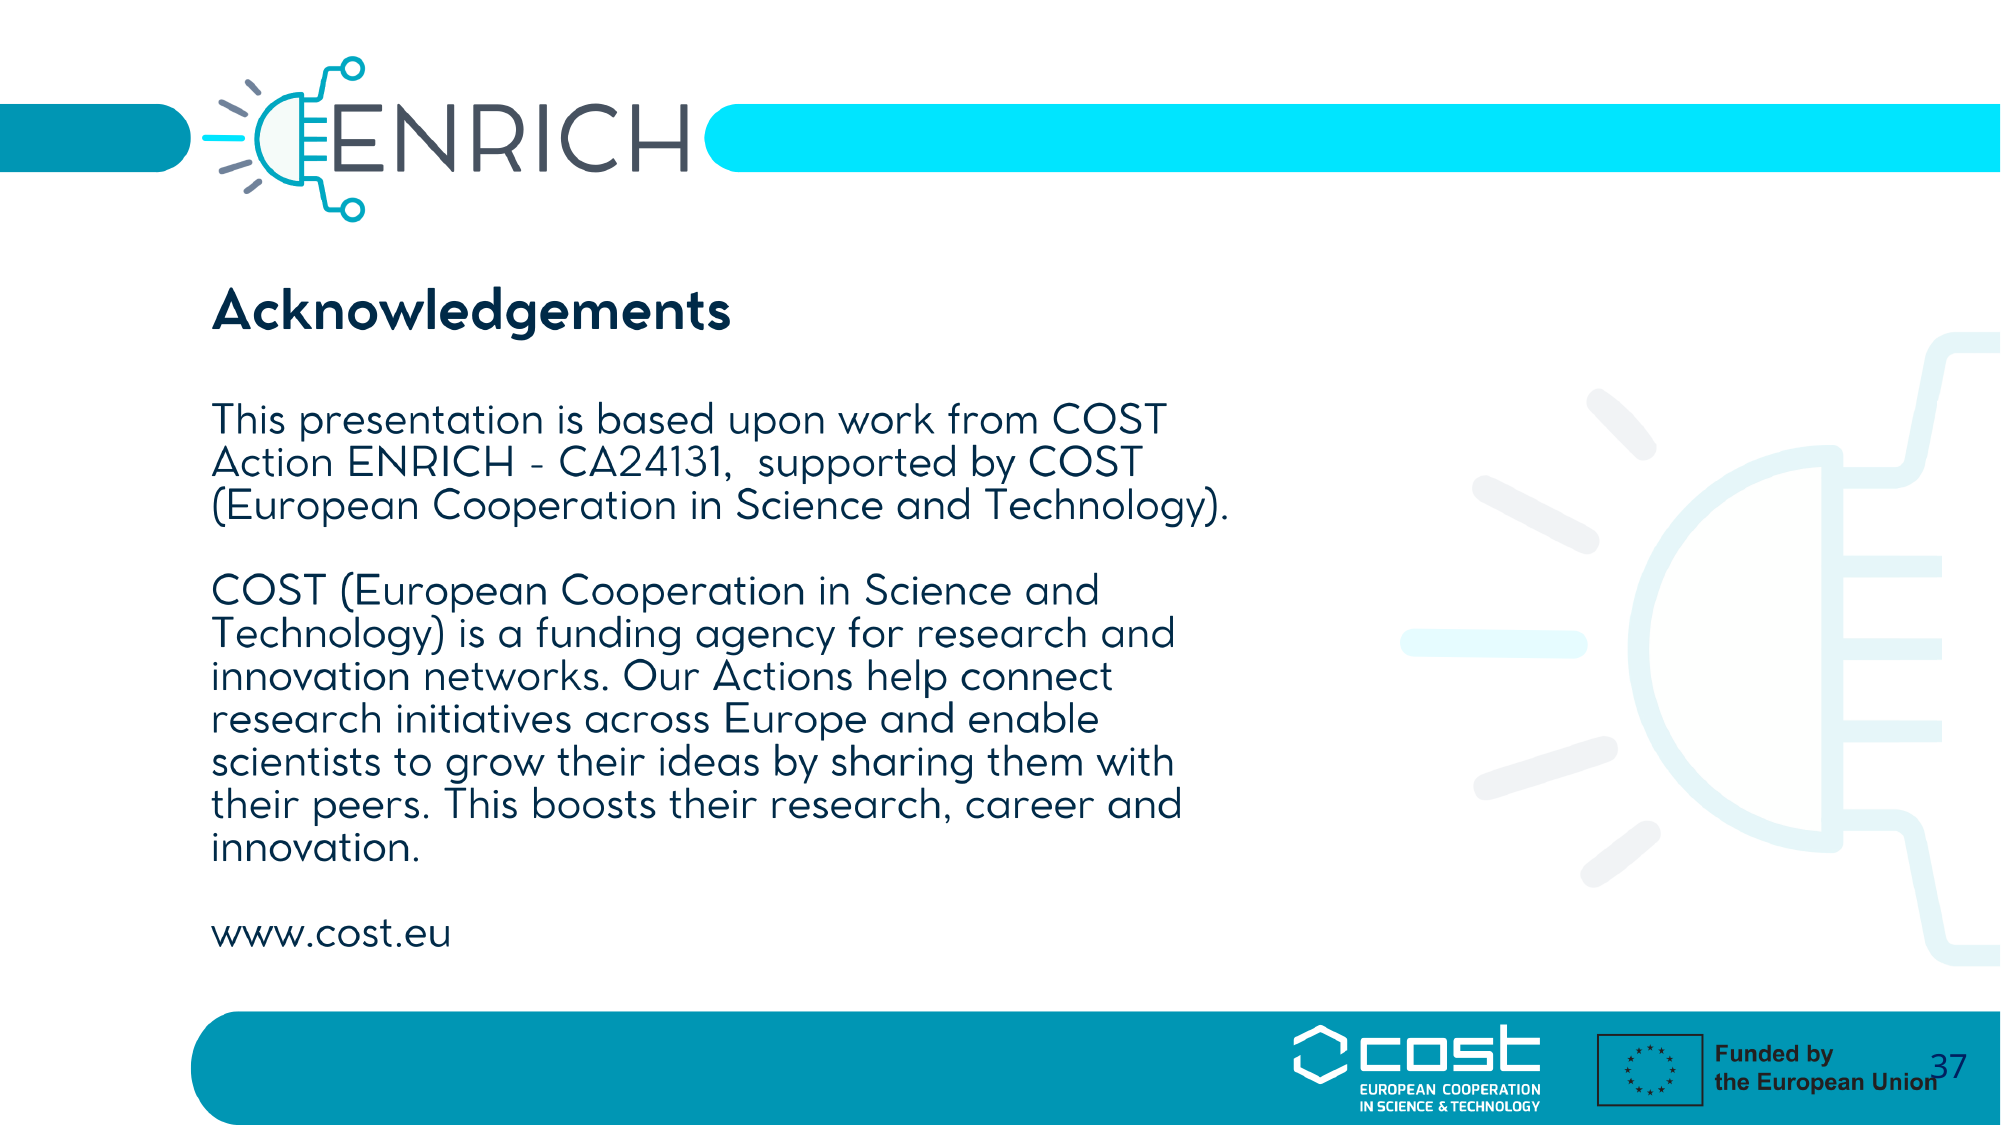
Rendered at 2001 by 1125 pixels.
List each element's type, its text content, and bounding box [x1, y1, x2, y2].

slide_number <number> [1532, 1038, 1983, 1098]
picture [0, 0, 2001, 1125]
